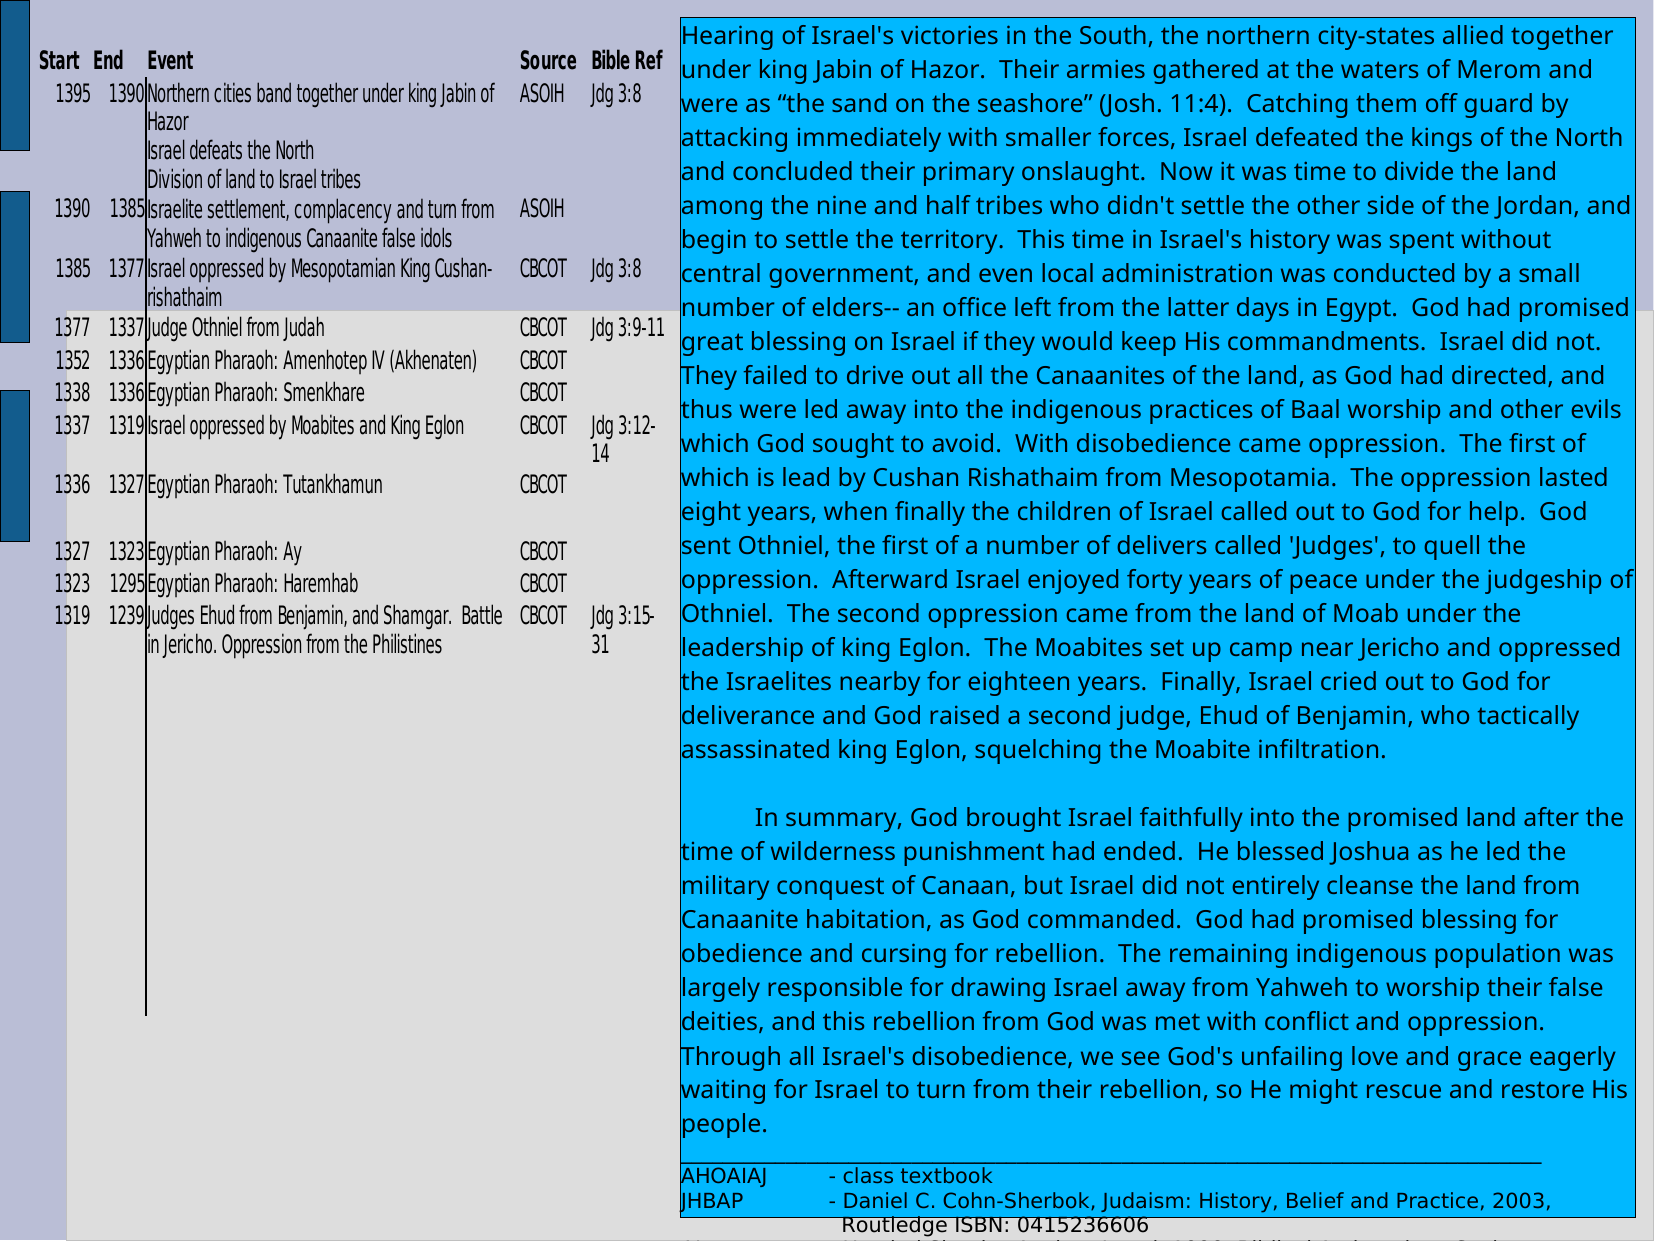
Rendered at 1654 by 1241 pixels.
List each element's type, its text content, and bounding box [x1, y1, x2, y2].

text_box Hearing of Israel's victories in the South, the northern city-states allied together under king Jabin of Hazor. Their armies gathered at the waters of Merom and were as “the sand on the seashore” (Josh. 11:4). Catching them off guard by attacking immediately with smaller forces, Israel defeated the kings of the North and concluded their primary onslaught. Now it was time to divide the land among the nine and half tribes who didn't settle the other side of the Jordan, and begin to settle the territory. This time in Israel's history was spent without central government, and even local administration was conducted by a small number of elders-- an office left from the latter days in Egypt. God had promised great blessing on Israel if they would keep His commandments. Israel did not. They failed to drive out all the Canaanites of the land, as God had directed, and thus were led away into the indigenous practices of Baal worship and other evils which God sought to avoid. With disobedience came oppression. The first of which is lead by Cushan Rishathaim from Mesopotamia. The oppression lasted eight years, when finally the children of Israel called out to God for help. God sent Othniel, the first of a number of delivers called 'Judges', to quell the oppression. Afterward Israel enjoyed forty years of peace under the judgeship of Othniel. The second oppression came from the land of Moab under the leadership of king Eglon. The Moabites set up camp near Jericho and oppressed the Israelites nearby for eighteen years. Finally, Israel cried out to God for deliverance and God raised a second judge, Ehud of Benjamin, who tactically assassinated king Eglon, squelching the Moabite infiltration. In summary, God brought Israel faithfully into the promised land after the time of wilderness punishment had ended. He blessed Joshua as he led the military conquest of Canaan, but Israel did not entirely cleanse the land from Canaanite habitation, as God commanded. God had promised blessing for obedience and cursing for rebellion. The remaining indigenous population was largely responsible for drawing Israel away from Yahweh to worship their false deities, and this rebellion from God was met with conflict and oppression. Through all Israel's disobedience, we see God's unfailing love and grace eagerly waiting for Israel to turn from their rebellion, so He might rescue and restore His people. __________________________________________________________________________________ AHOAIAJ - class textbook JHBAP - Daniel C. Cohn-Sherbok, Judaism: History, Belief and Practice, 2003, Routledge ISBN: 0415236606 AI - Hershel Shanks, Ancient Israel, 1999, Biblical Archaeology Society, ISBN: 1880317532 CBCOT - Walton, John H., Chronological and Background Charts of the Old Testament, 1994, Zondervan, Grand Rapids, MI, ISBN: 0310481619 ASOIH - Wood, Leon J., A Survey of Israel' History, 1970, Zondervan, Grand Rapids, MI, ISBN: 031034770 [680, 17, 1636, 1218]
chart [37, 44, 676, 1182]
